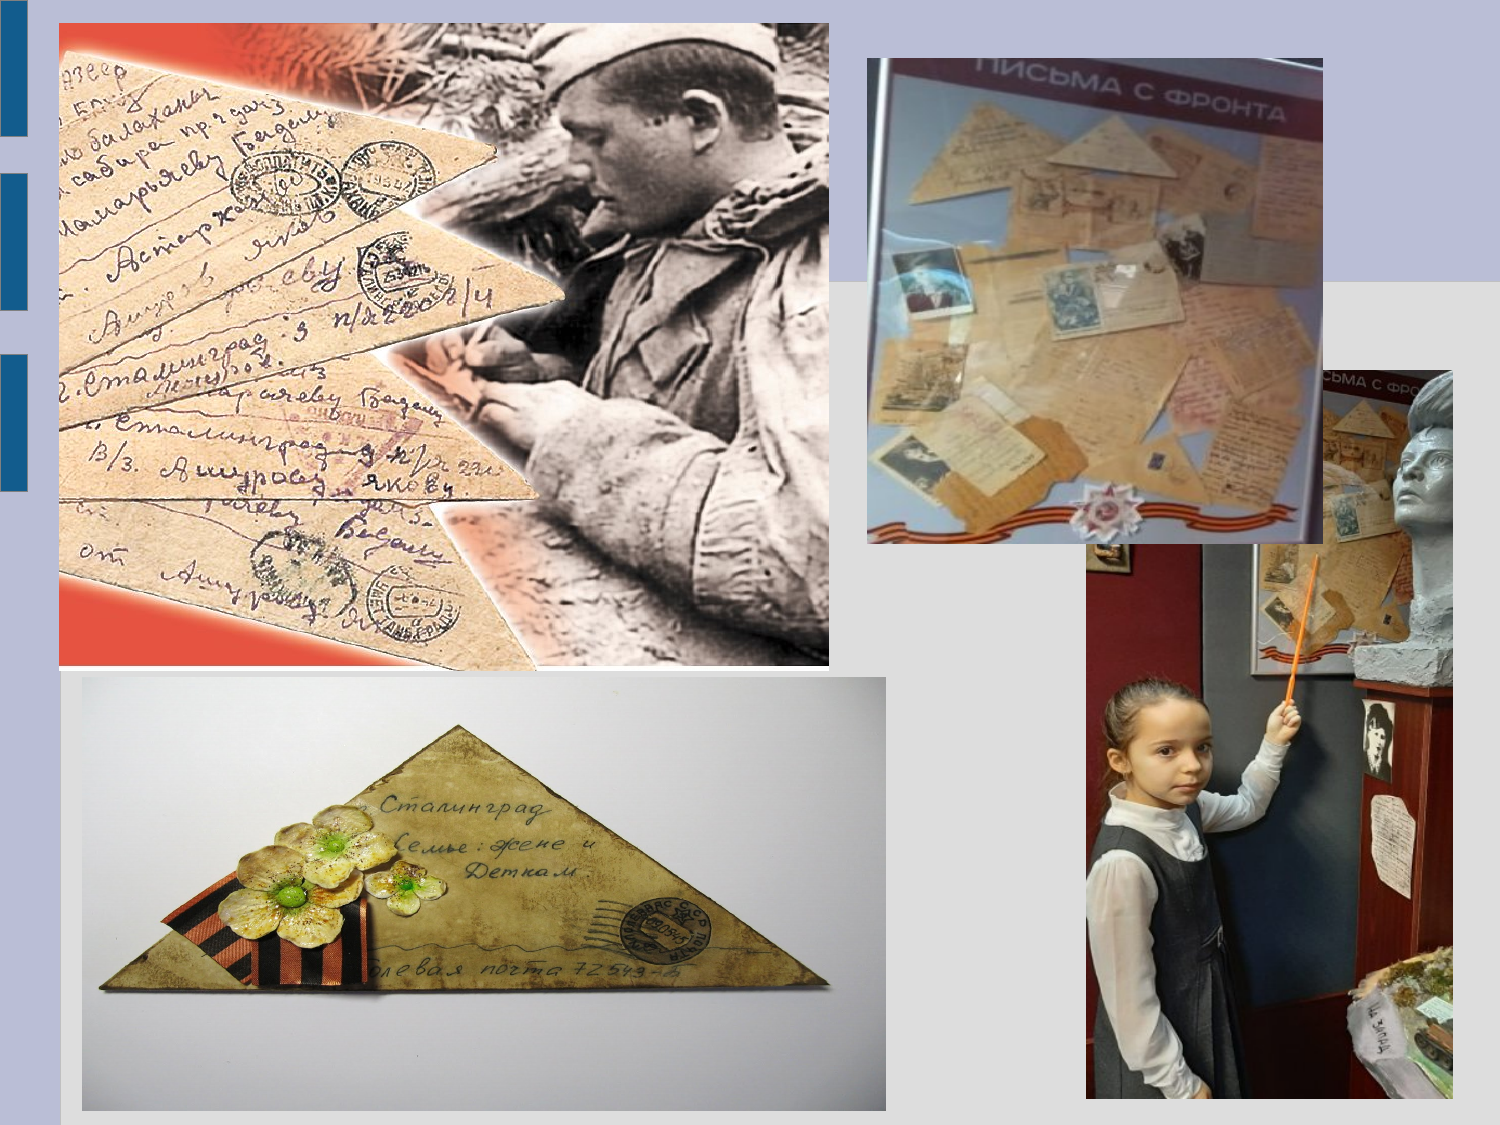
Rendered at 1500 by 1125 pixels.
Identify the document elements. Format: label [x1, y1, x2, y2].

picture [867, 58, 1453, 1099]
picture [82, 677, 886, 1111]
picture [59, 23, 829, 672]
